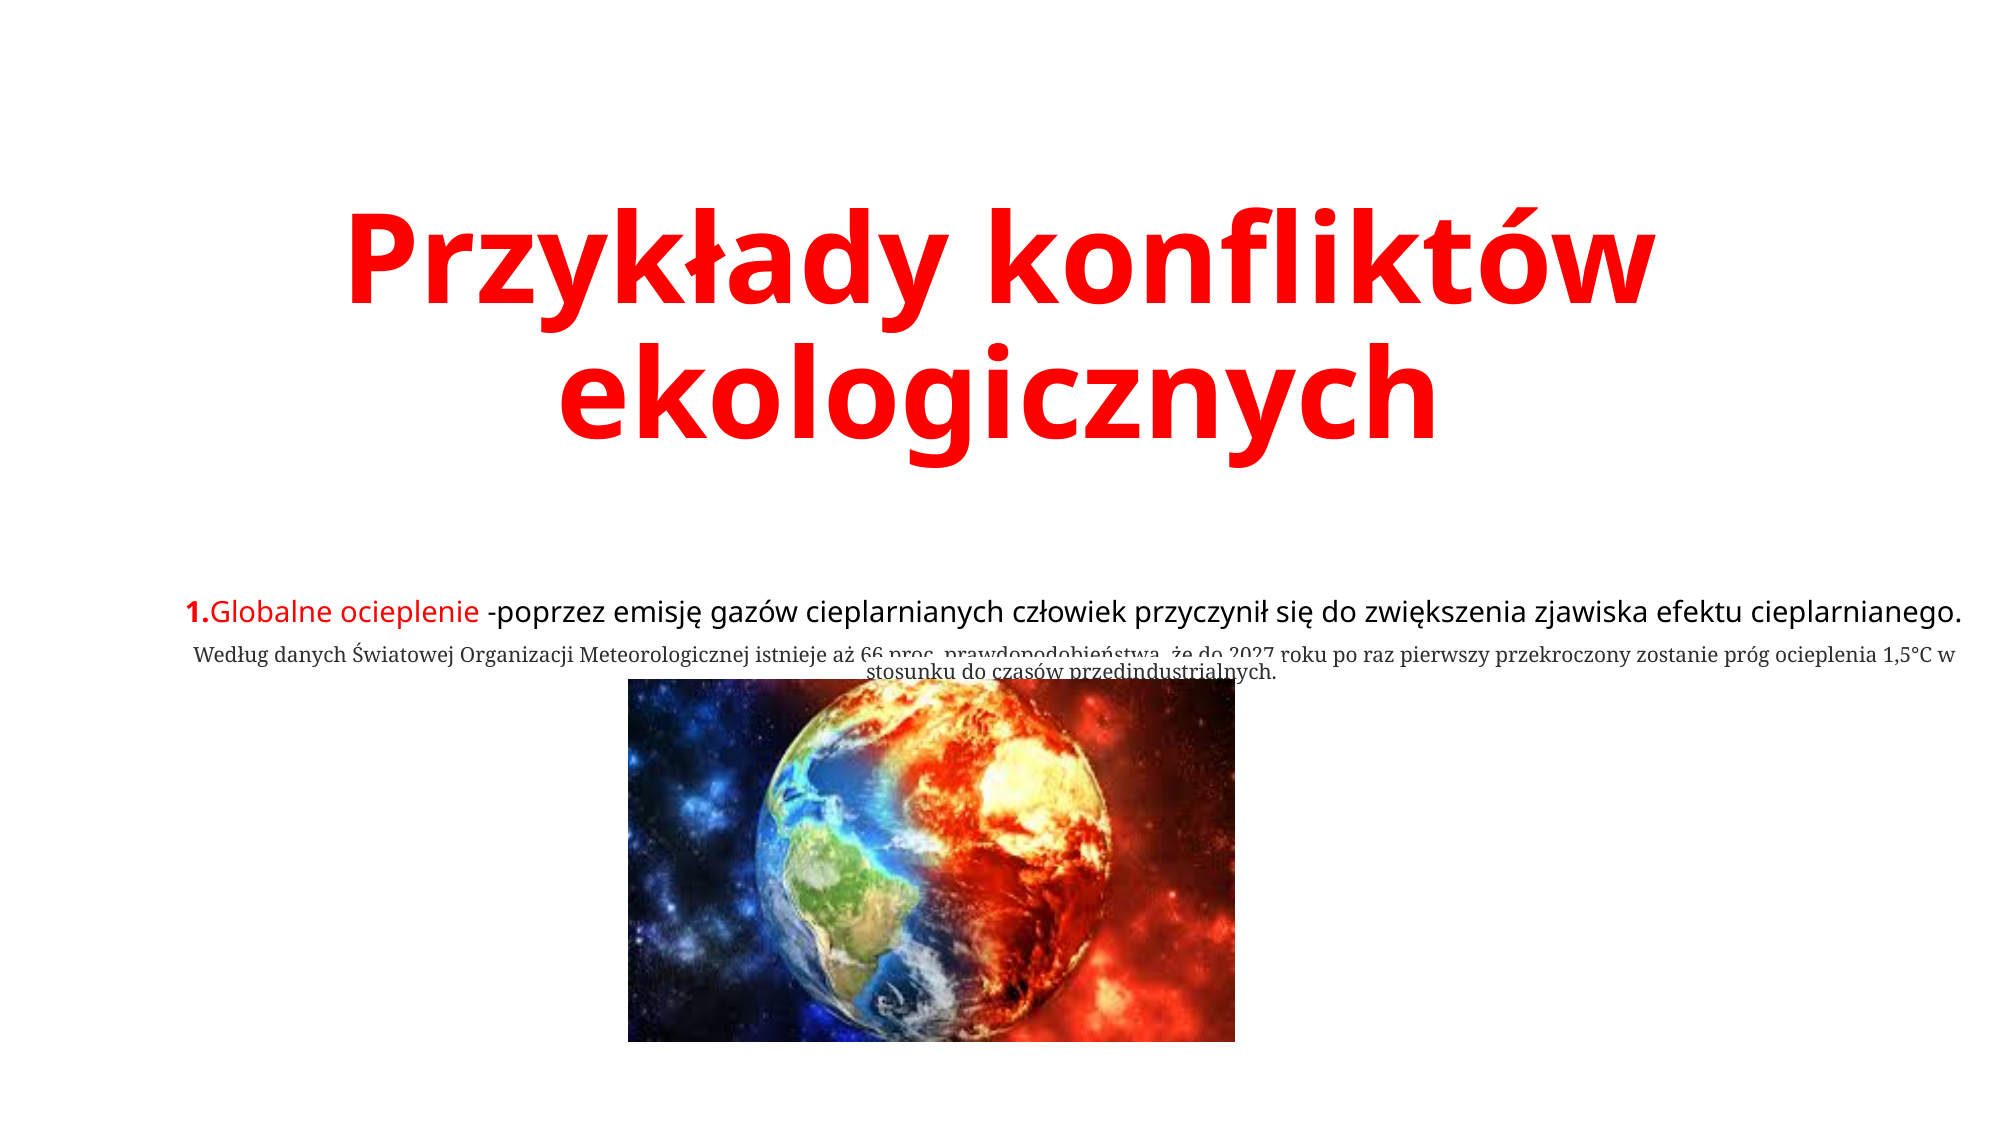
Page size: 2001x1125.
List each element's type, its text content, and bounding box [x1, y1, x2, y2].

subtitle 1.Globalne ocieplenie -poprzez emisję gazów cieplarnianych człowiek przyczynił się do zwiększenia zjawiska efektu cieplarnianego. Według danych Światowej Organizacji Meteorologicznej istnieje aż 66 proc. prawdopodobieństwa, że do 2027 roku po raz pierwszy przekroczony zostanie próg ocieplenia 1,5°C w stosunku do czasów przedindustrialnych. [148, 595, 2000, 1125]
picture [628, 679, 1235, 1042]
title Przykłady konfliktów ekologicznych [249, 184, 1750, 473]
